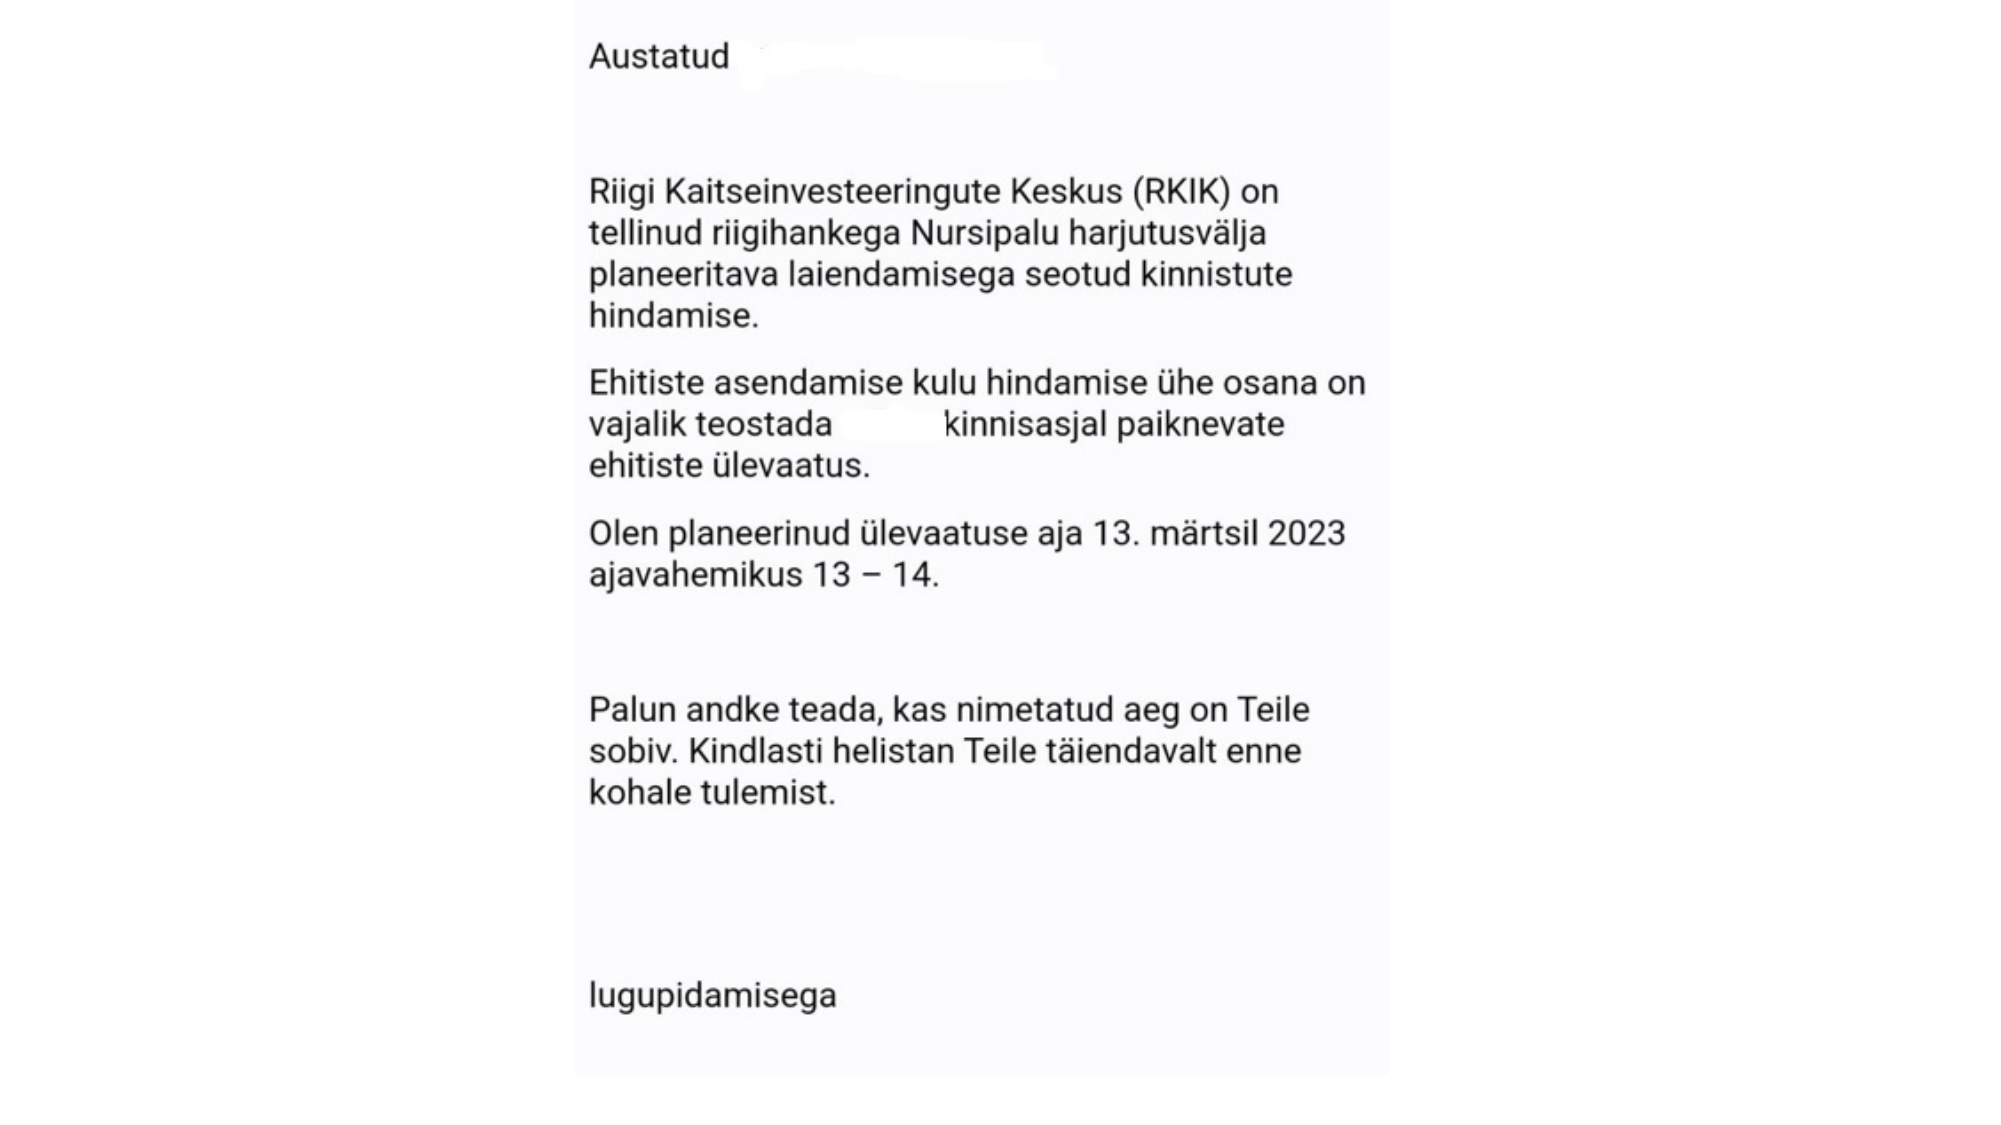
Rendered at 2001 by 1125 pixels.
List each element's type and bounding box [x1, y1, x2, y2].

picture [574, 0, 1389, 1076]
